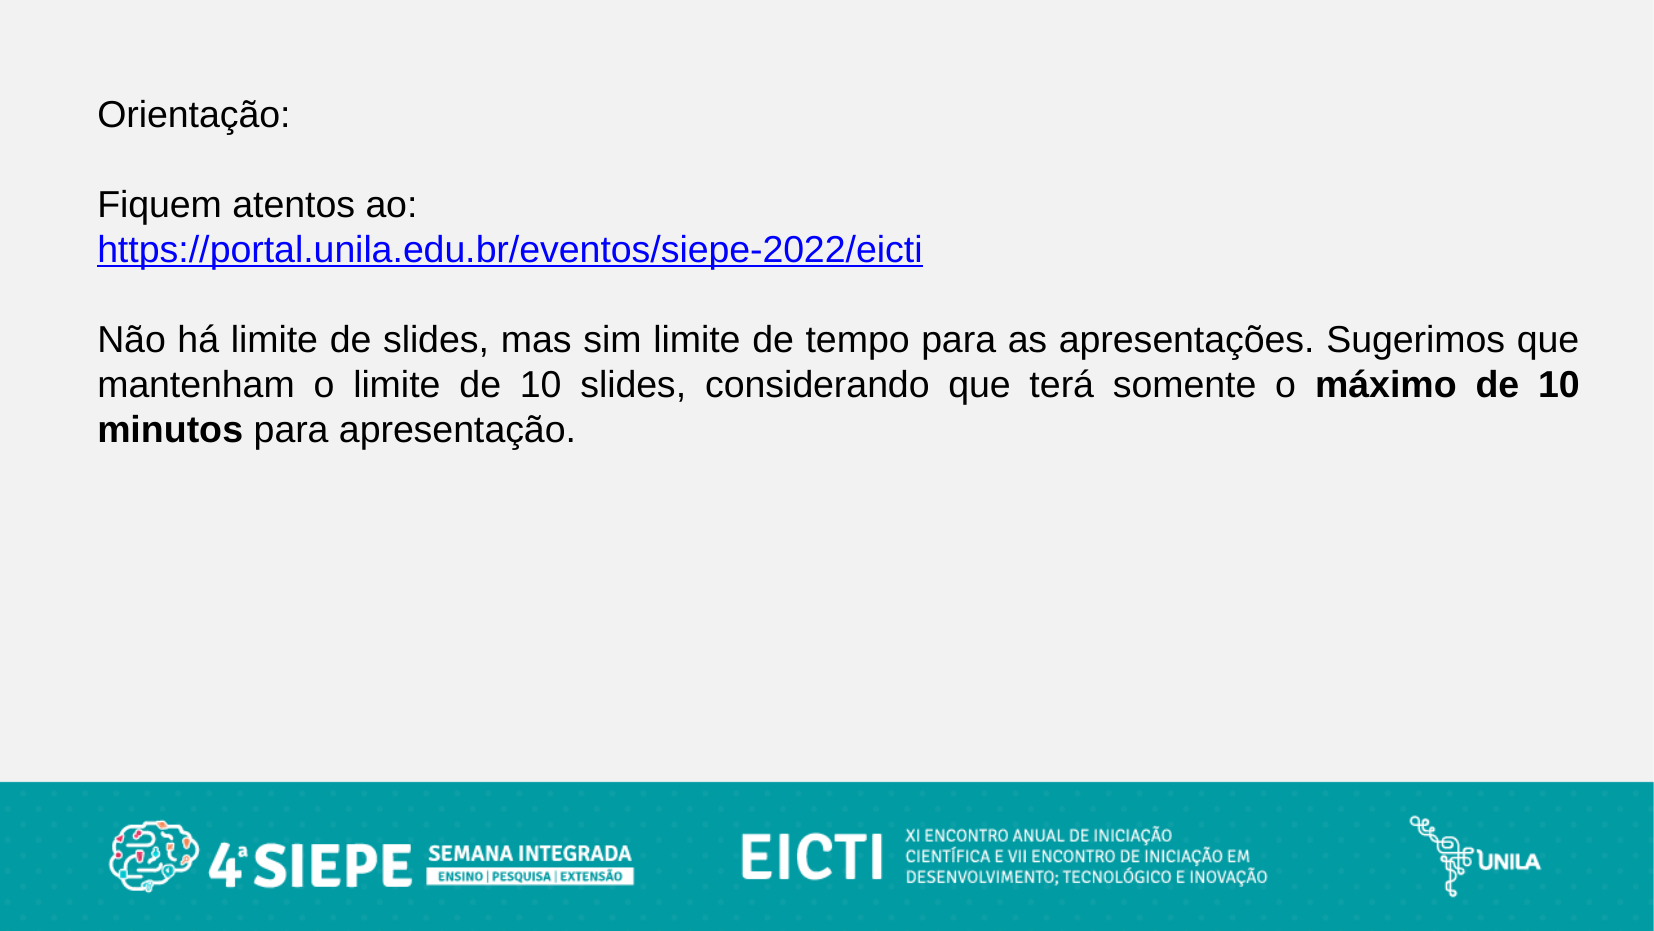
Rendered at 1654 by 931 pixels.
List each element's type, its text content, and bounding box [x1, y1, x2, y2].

picture [0, 0, 1654, 931]
text_box Orientação: Fiquem atentos ao: https://portal.unila.edu.br/eventos/siepe-2022/eicti Não há limite de slides, mas sim limite de tempo para as apresentações. Sugerimos que mantenham o limite de 10 slides, considerando que terá somente o máximo de 10 minutos para apresentação. [82, 82, 1595, 434]
